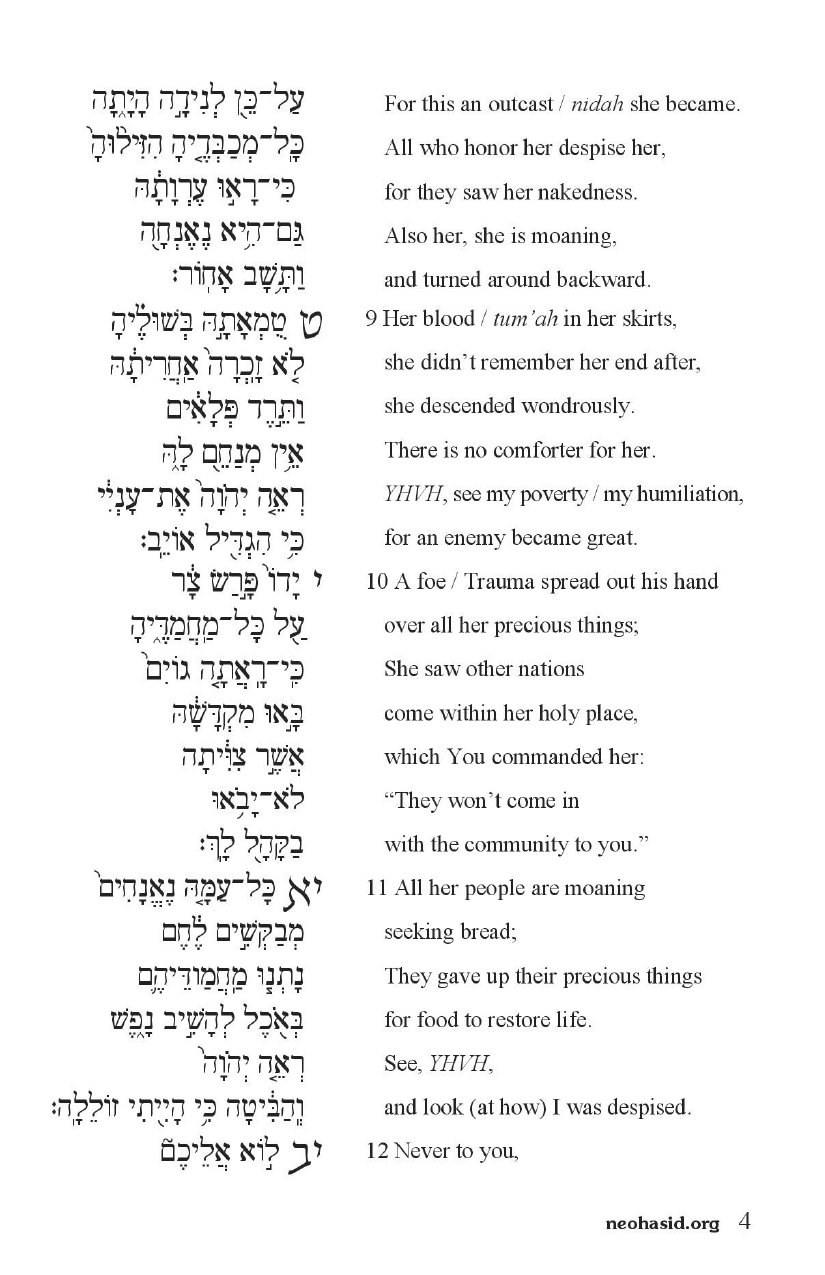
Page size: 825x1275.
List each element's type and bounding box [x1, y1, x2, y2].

text_box [0, 0, 825, 1275]
